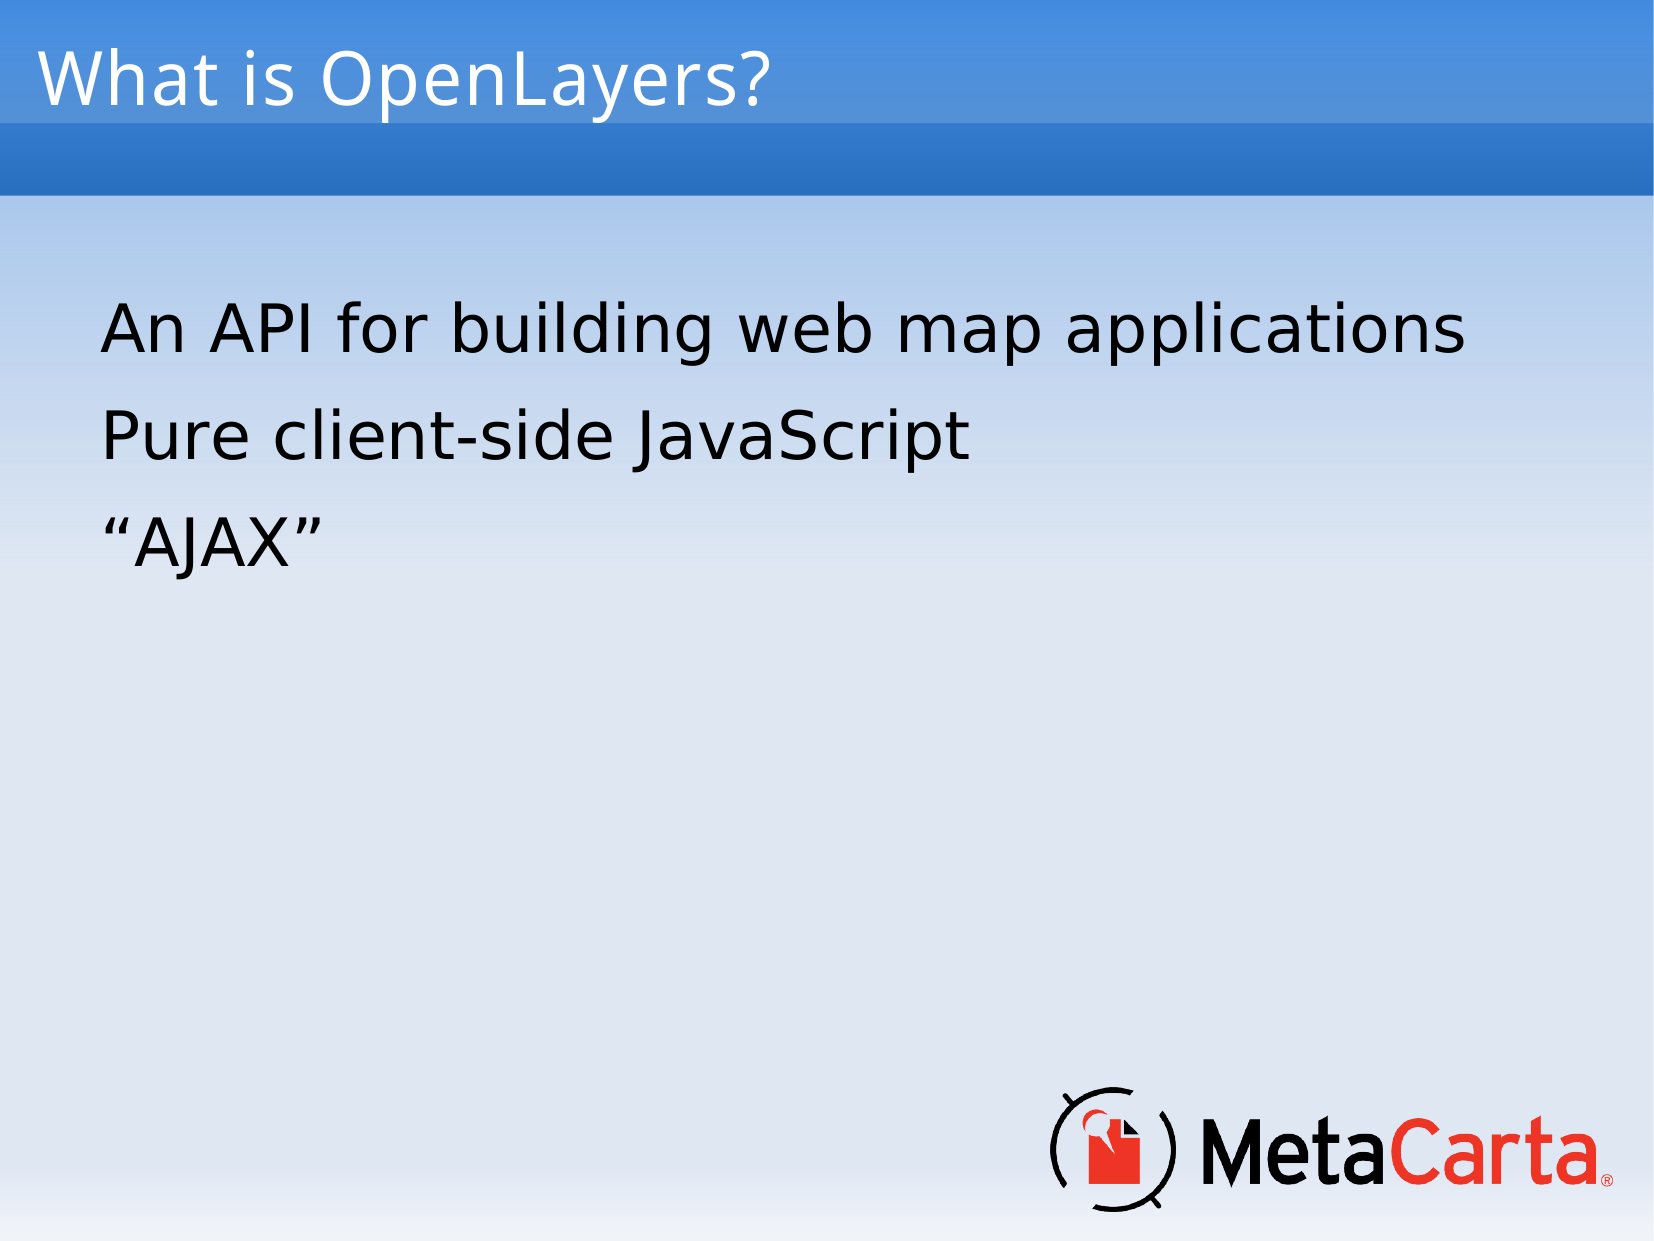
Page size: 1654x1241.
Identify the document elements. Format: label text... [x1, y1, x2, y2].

list An API for building web map applications Pure client-side JavaScript “AJAX” [82, 290, 1571, 1109]
title What is OpenLayers? [37, 2, 1463, 151]
picture [0, 0, 1654, 1241]
